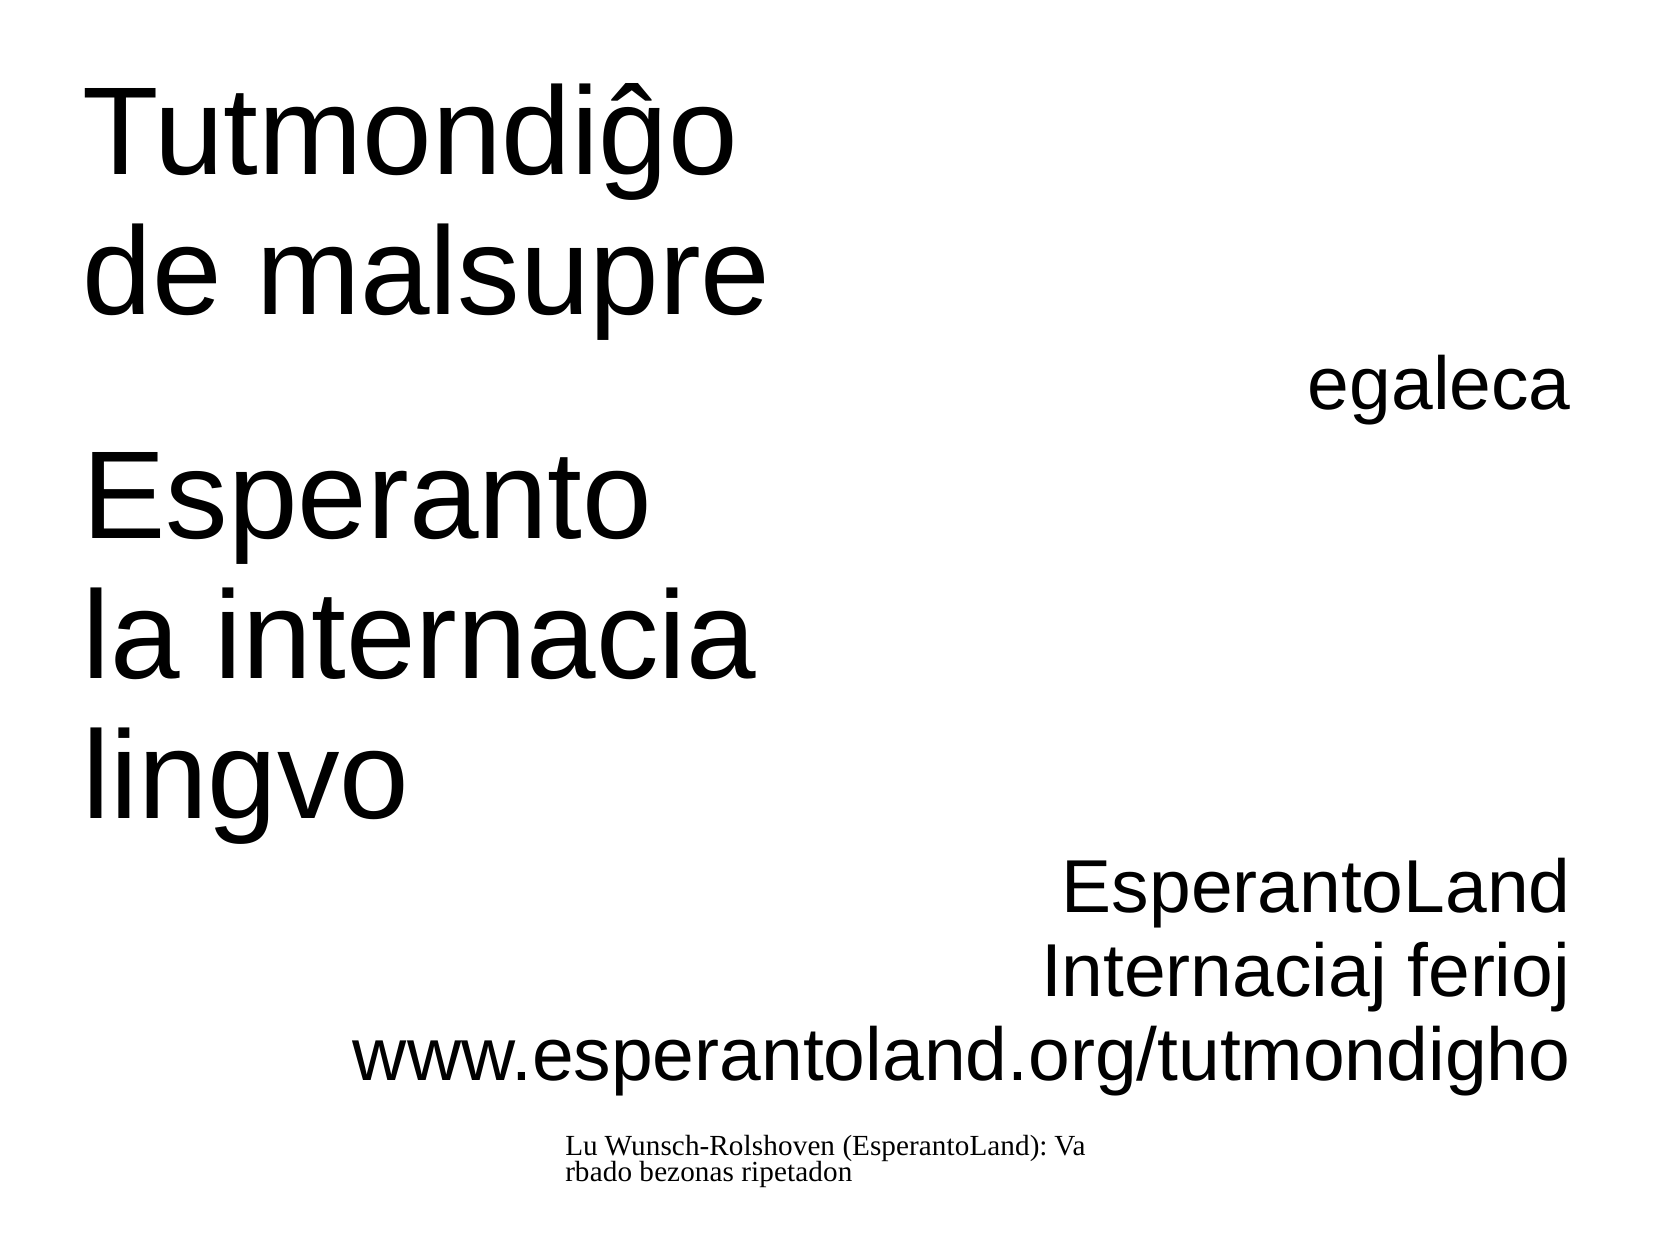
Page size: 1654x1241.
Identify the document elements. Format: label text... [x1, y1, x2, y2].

subtitle Tutmondiĝo de malsupre egaleca Esperanto la internacia lingvo EsperantoLand Internaciaj ferioj www.esperantoland.org/tutmondigho [82, 49, 1571, 1109]
